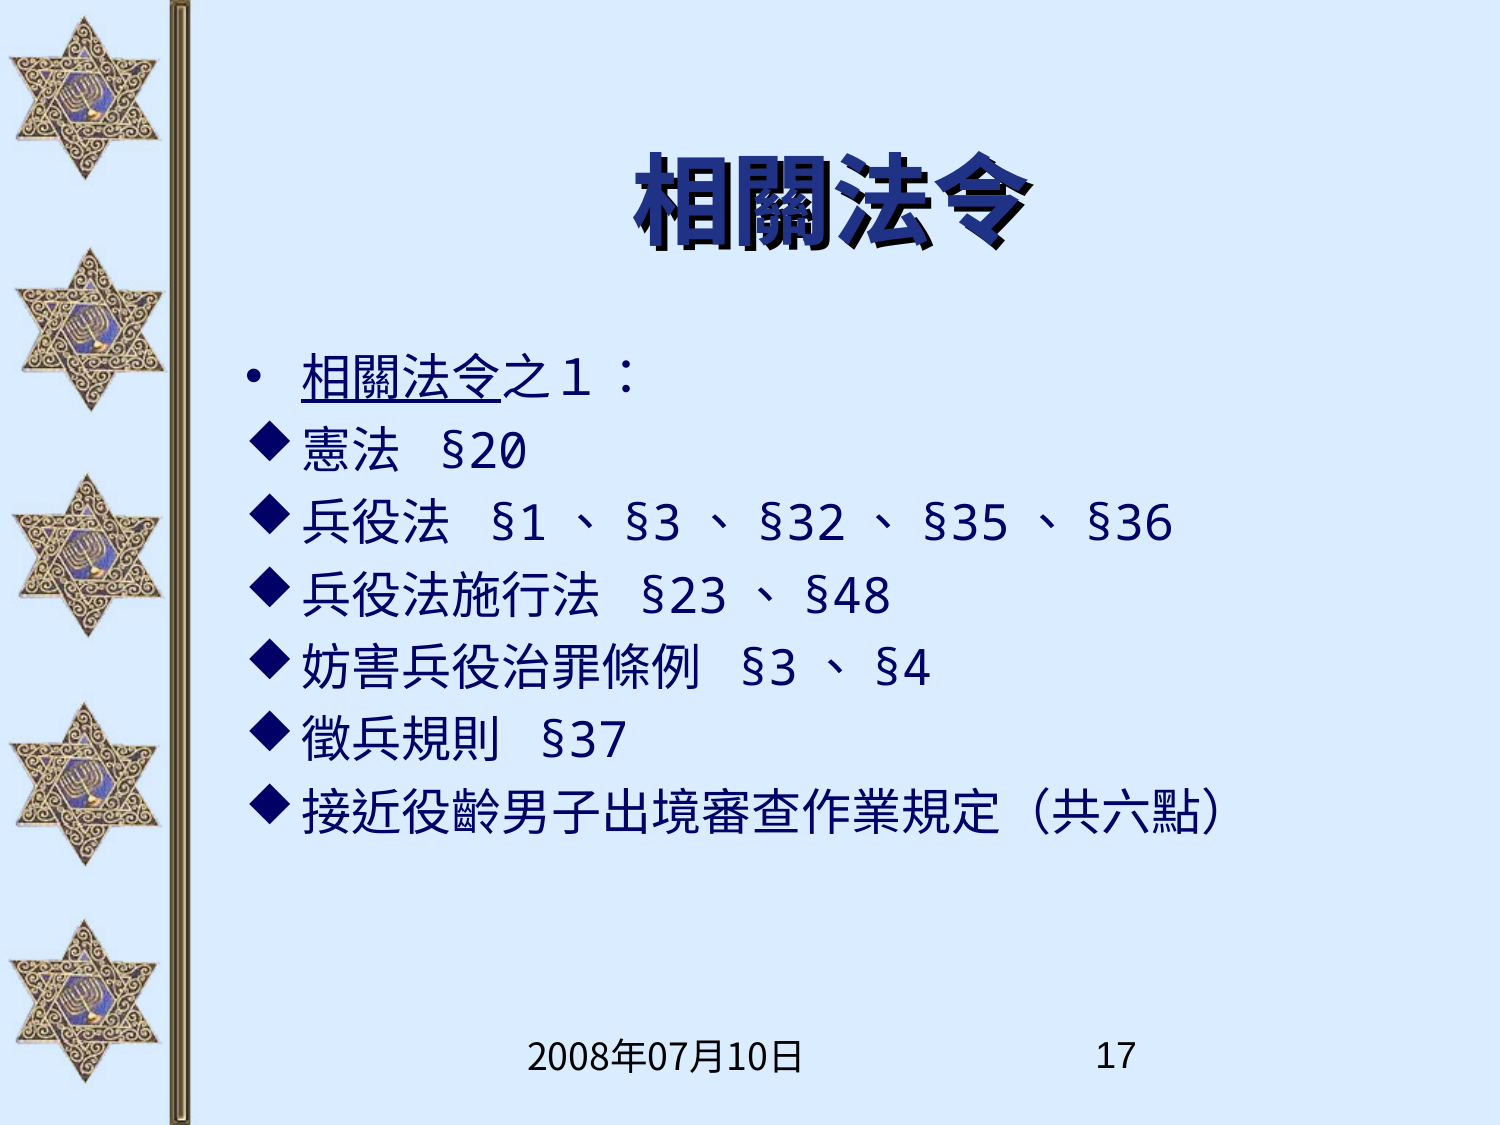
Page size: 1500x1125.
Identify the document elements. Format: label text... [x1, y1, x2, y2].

title 相關法令 [262, 103, 1401, 291]
list 相關法令之１： 憲法 §20 兵役法 §1、§3、§32、§35、§36 兵役法施行法 §23、§48 妨害兵役治罪條例 §3、§4 徵兵規則 §37 接近役齡男子出境審查作業規定（共六點） [230, 337, 1400, 929]
picture [0, 0, 1500, 1125]
